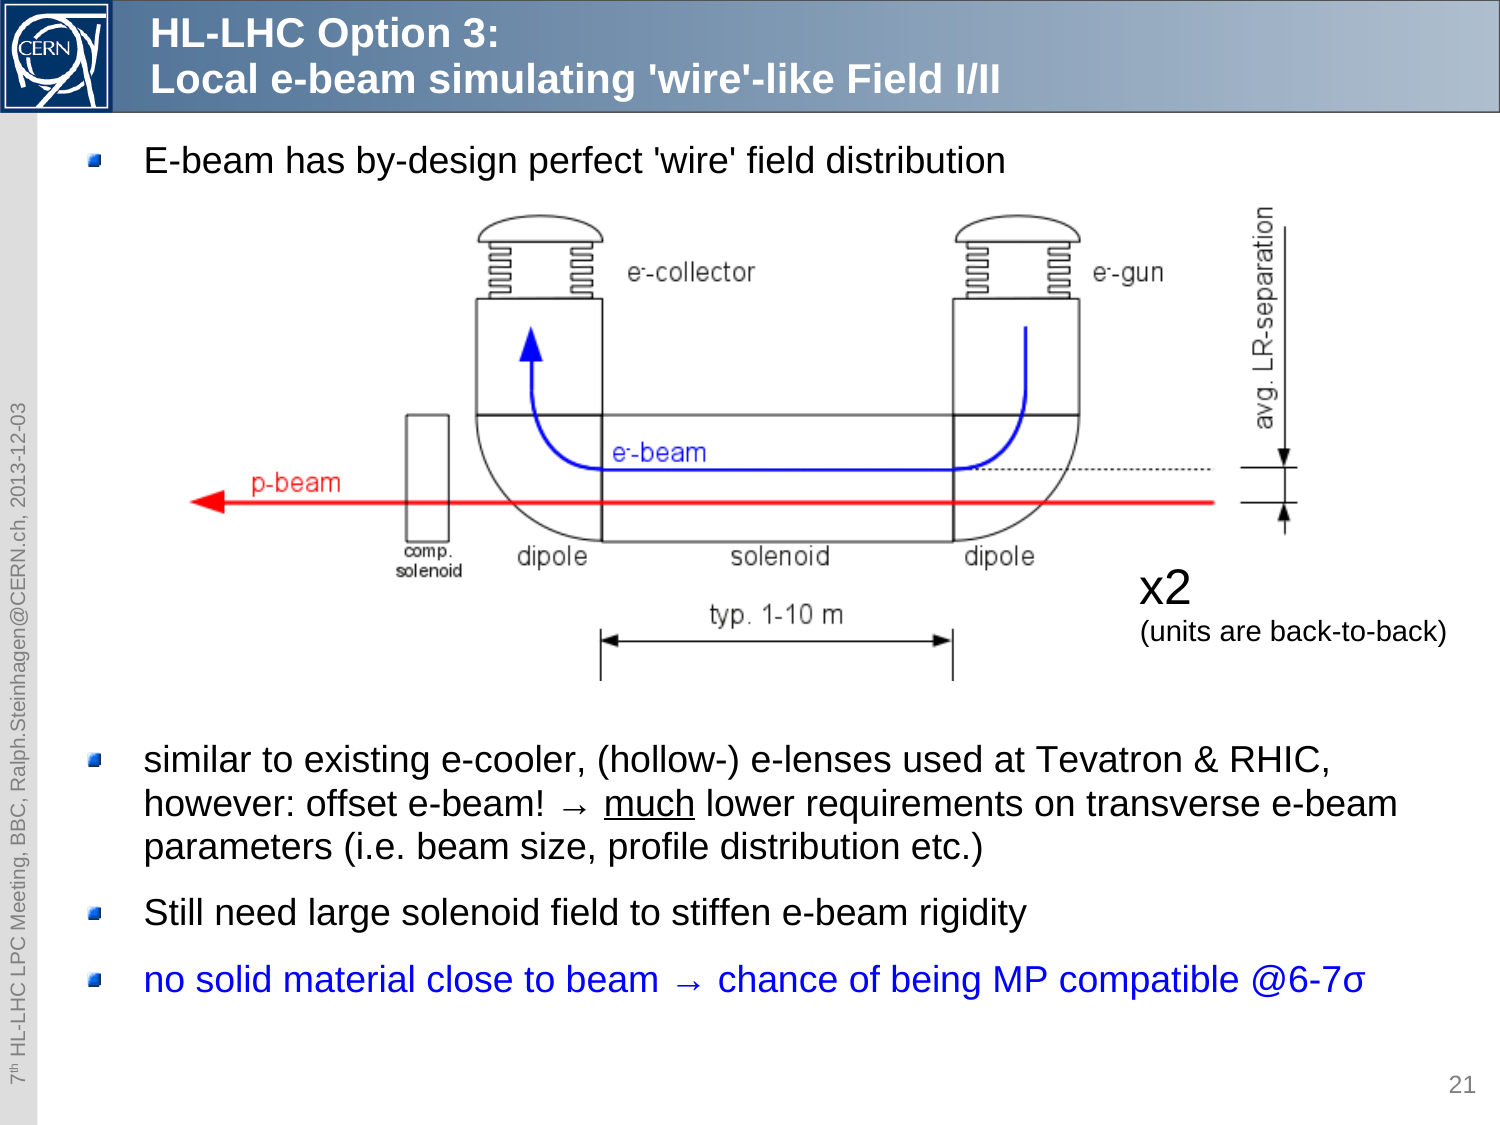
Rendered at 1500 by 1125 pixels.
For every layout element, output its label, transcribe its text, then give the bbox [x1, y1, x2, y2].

title HL-LHC Option 3: Local e-beam simulating 'wire'-like Field I/II [150, 0, 1434, 113]
list E-beam has by-design perfect 'wire' field distribution similar to existing e-cooler, (hollow-) e-lenses used at Tevatron & RHIC, however: offset e-beam! → much lower requirements on transverse e-beam parameters (i.e. beam size, profile distribution etc.) Still need large solenoid field to stiffen e-beam rigidity no solid material close to beam → chance of being MP compatible @6-7σ [87, 137, 1438, 1030]
text_box x2 (units are back-to-back) [1124, 551, 1475, 655]
picture [0, 0, 113, 113]
picture [172, 200, 1309, 681]
